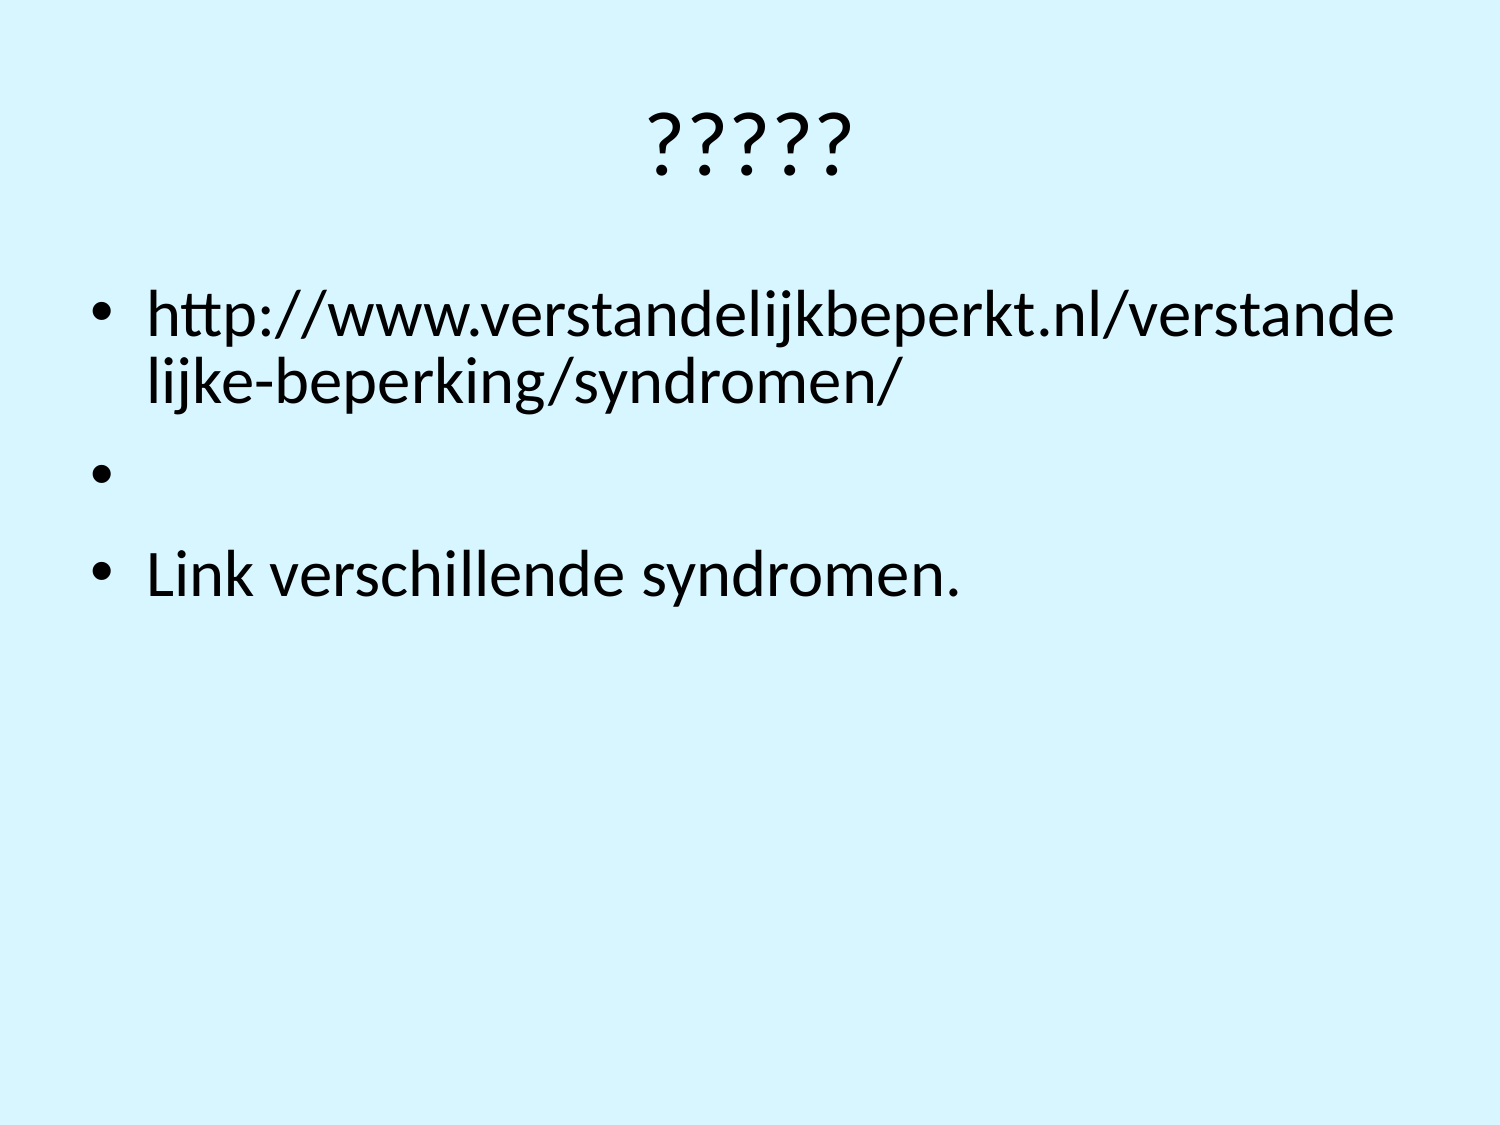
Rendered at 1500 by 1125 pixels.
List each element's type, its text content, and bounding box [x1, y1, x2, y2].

title ????? [75, 45, 1426, 233]
list http://www.verstandelijkbeperkt.nl/verstandelijke-beperking/syndromen/ Link verschillende syndromen. [75, 262, 1426, 1005]
